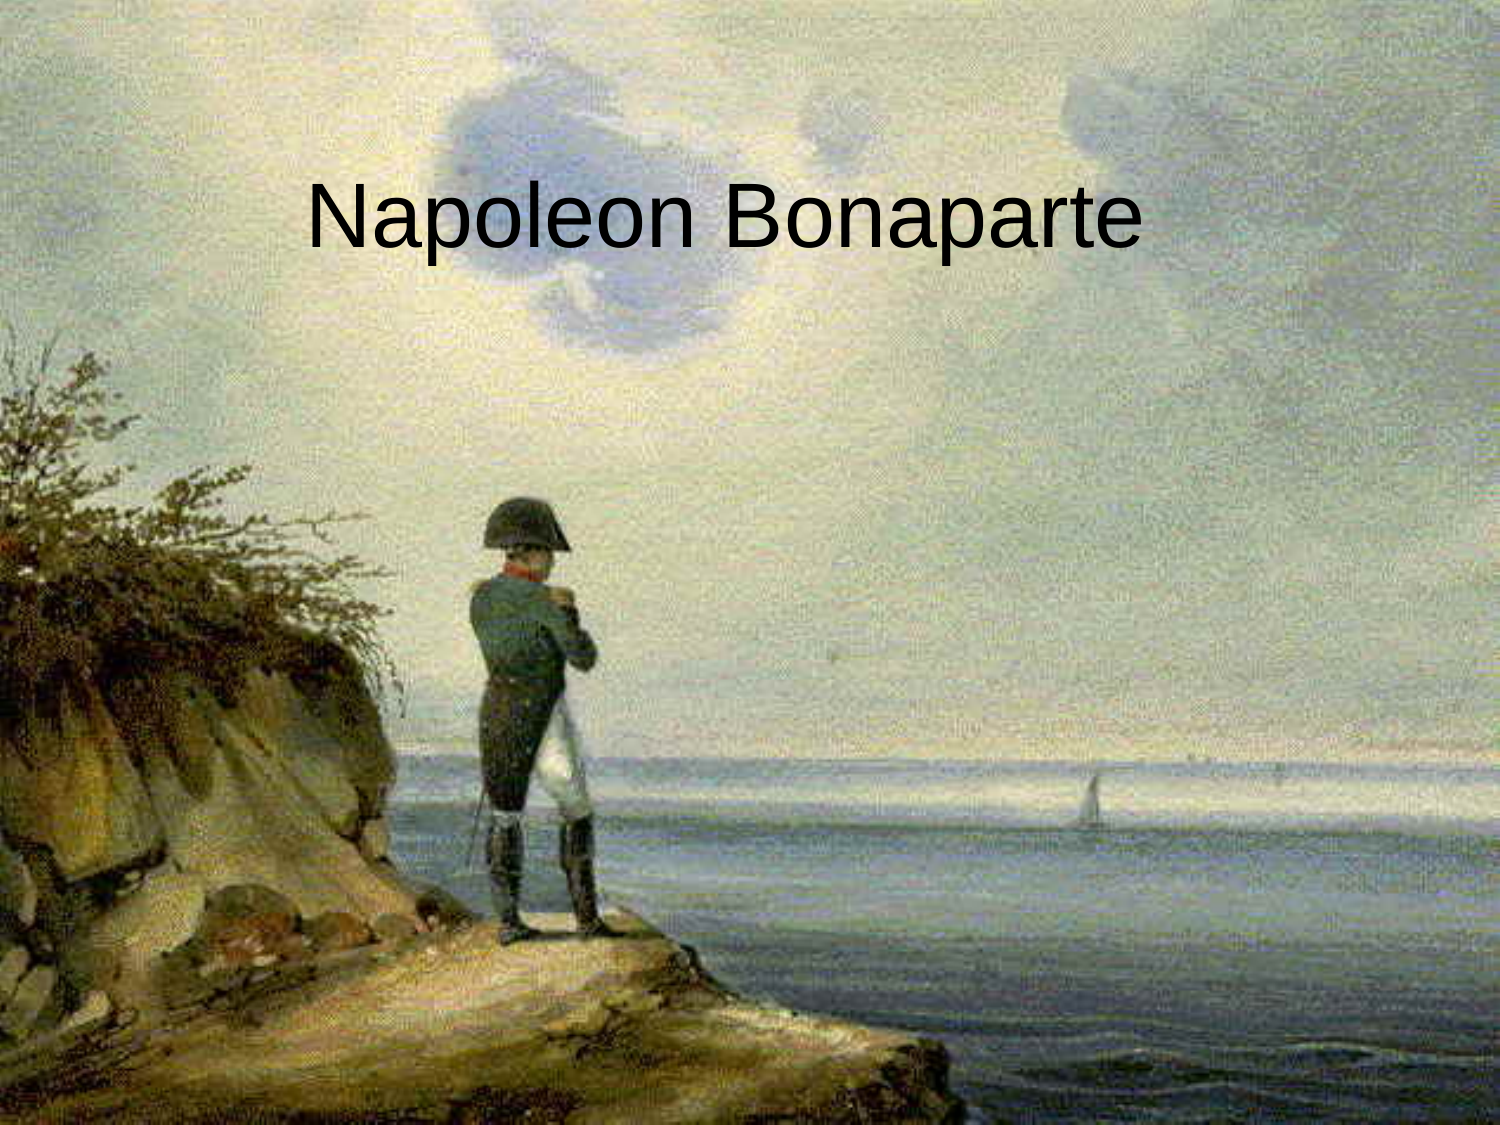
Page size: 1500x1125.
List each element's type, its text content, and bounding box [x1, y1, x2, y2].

title Napoleon Bonaparte [88, 90, 1364, 332]
picture [0, 0, 1500, 1125]
